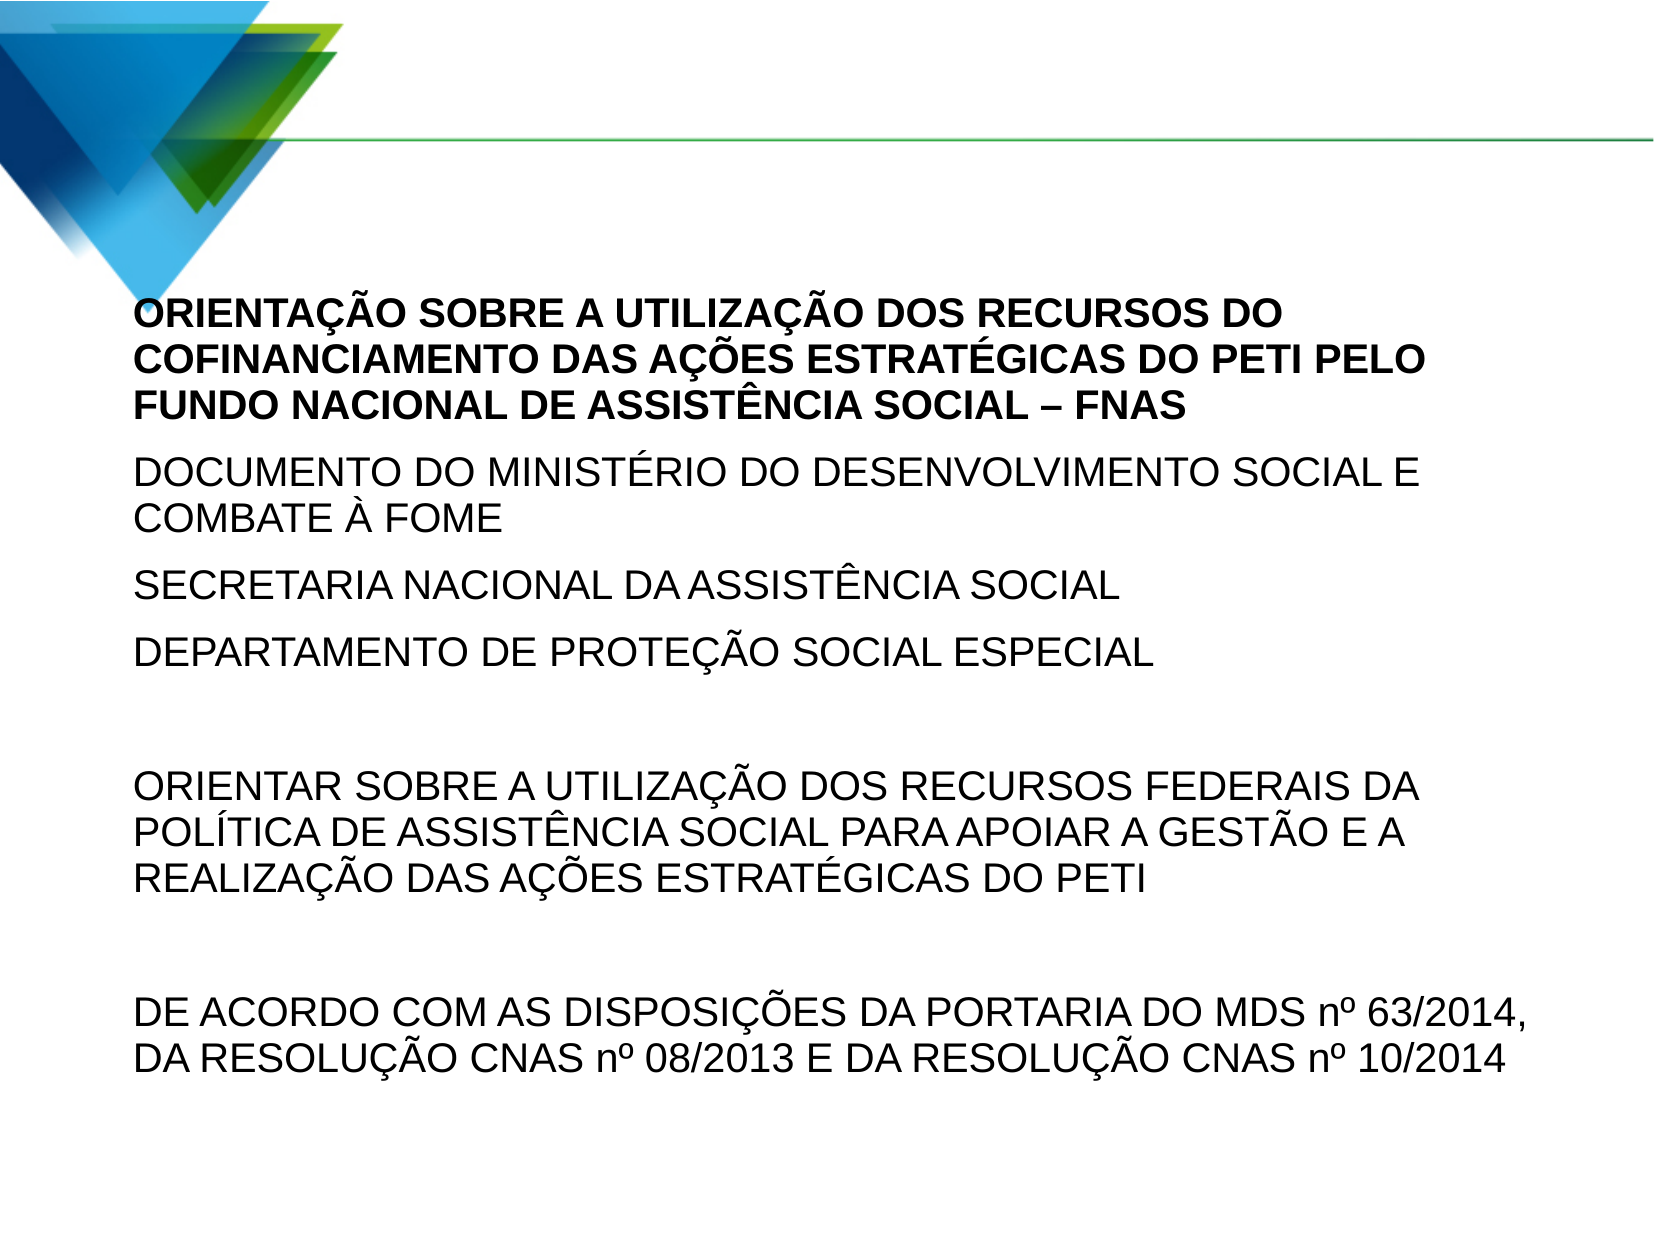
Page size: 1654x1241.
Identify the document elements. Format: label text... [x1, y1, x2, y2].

list ORIENTAÇÃO SOBRE A UTILIZAÇÃO DOS RECURSOS DO COFINANCIAMENTO DAS AÇÕES ESTRATÉGICAS DO PETI PELO FUNDO NACIONAL DE ASSISTÊNCIA SOCIAL – FNAS DOCUMENTO DO MINISTÉRIO DO DESENVOLVIMENTO SOCIAL E COMBATE À FOME SECRETARIA NACIONAL DA ASSISTÊNCIA SOCIAL DEPARTAMENTO DE PROTEÇÃO SOCIAL ESPECIAL ORIENTAR SOBRE A UTILIZAÇÃO DOS RECURSOS FEDERAIS DA POLÍTICA DE ASSISTÊNCIA SOCIAL PARA APOIAR A GESTÃO E A REALIZAÇÃO DAS AÇÕES ESTRATÉGICAS DO PETI DE ACORDO COM AS DISPOSIÇÕES DA PORTARIA DO MDS nº 63/2014, DA RESOLUÇÃO CNAS nº 08/2013 E DA RESOLUÇÃO CNAS nº 10/2014 [82, 290, 1538, 1109]
picture [0, 1, 1654, 1241]
